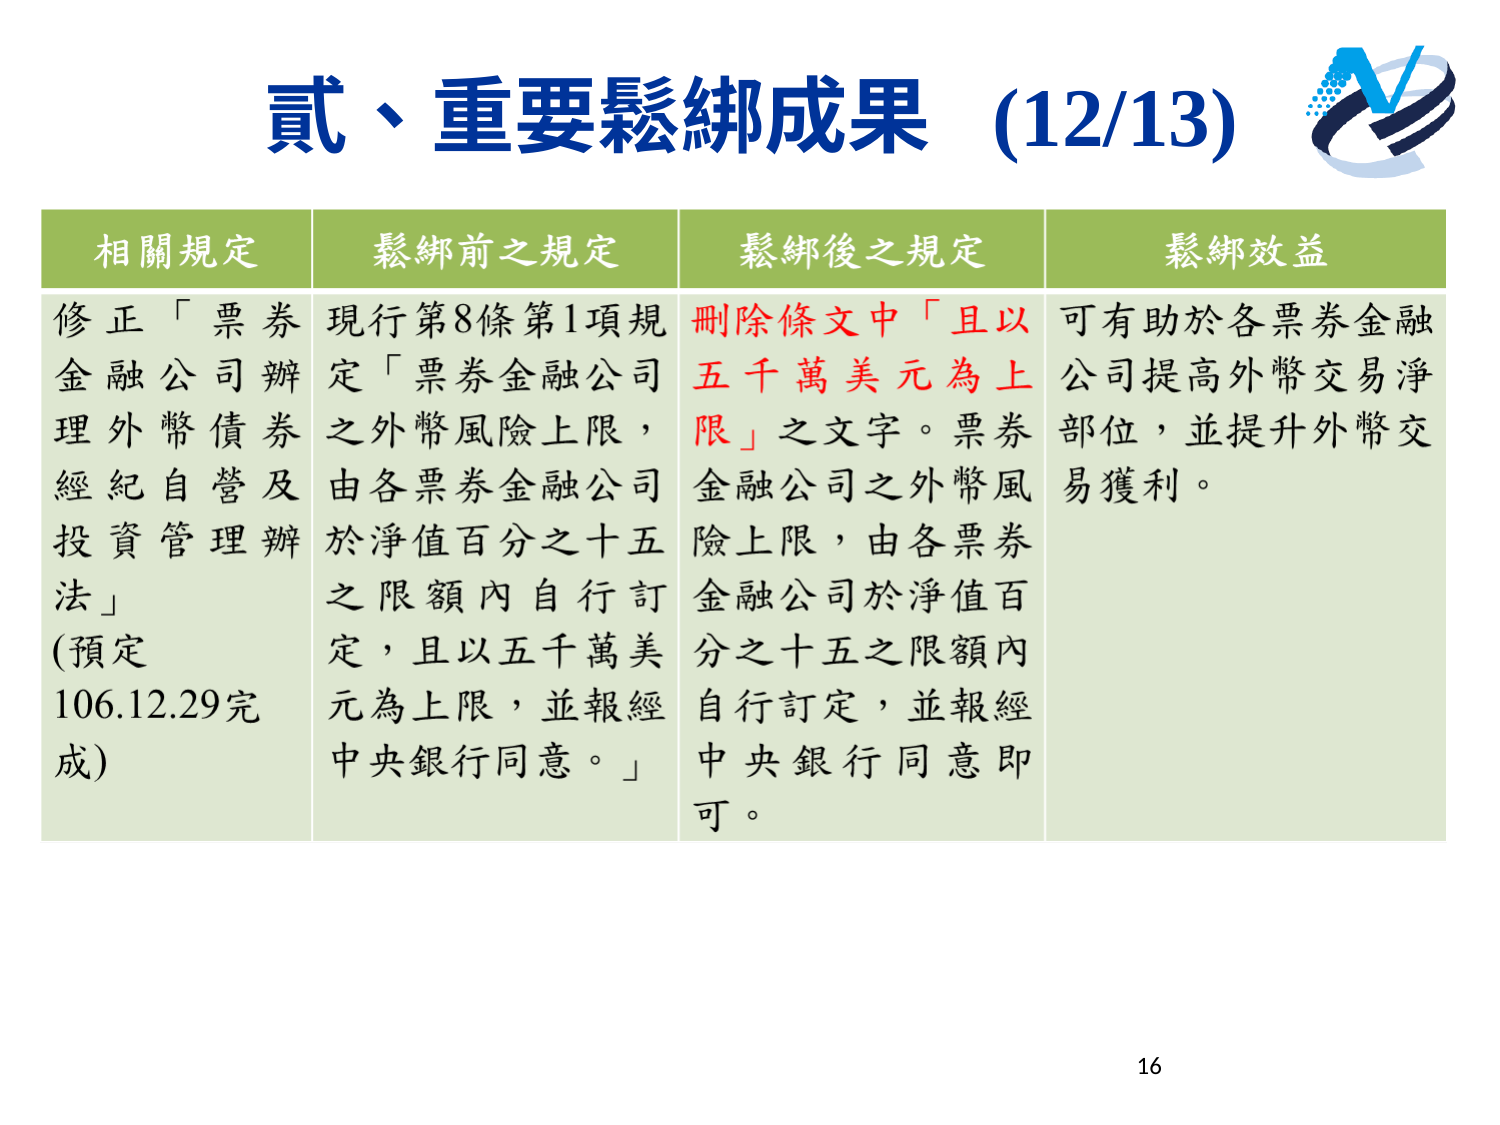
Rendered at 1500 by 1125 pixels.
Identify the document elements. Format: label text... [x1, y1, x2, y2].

title 貳、重要鬆綁成果 (12/13) [76, 19, 1427, 207]
picture [40, 208, 1447, 863]
text_box 16 [1121, 1035, 1472, 1095]
